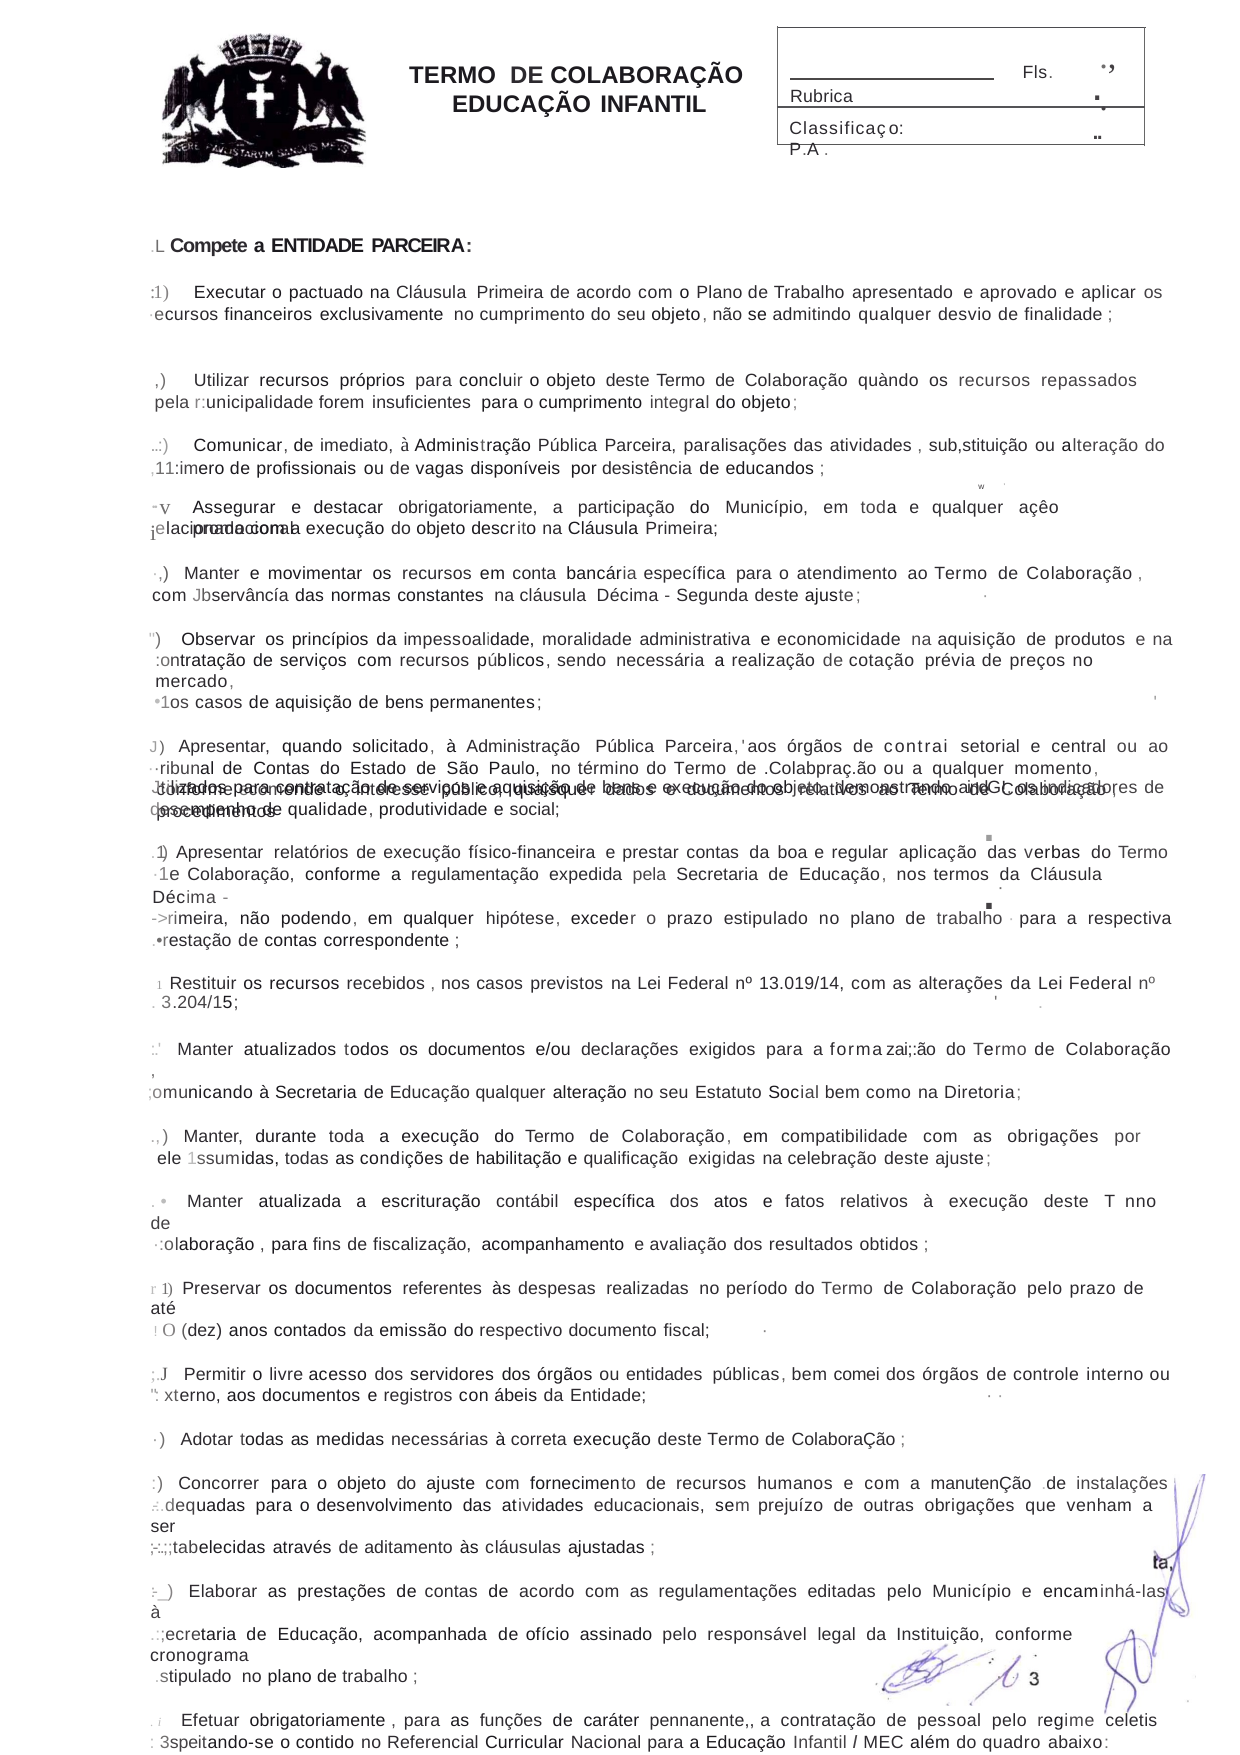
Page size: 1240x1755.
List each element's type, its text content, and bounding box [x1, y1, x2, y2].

text_box Classificaço: P.A . [787, 116, 950, 139]
text_box ... [1089, 57, 1108, 105]
text_box TERMO DE COLABORAÇÃO EDUCAÇÃO INFANTIL [407, 59, 746, 117]
text_box .1) Apresentar relatórios de execução físico-financeira e prestar contas da boa e regular aplicação das verbas do Termo ·1e Colaboração, conforme a regulamentação expedida pela Secretaria de Educação, nos termos da Cláusula Décima - ->rimeira, não podendo, em qualquer hipótese, exceder o prazo estipulado no plano de trabalho · para a respectiva .•restação de contas correspondente ; 1 Restituir os recursos recebidos , nos casos previstos na Lei Federal nº 13.019/14, com as alterações da Lei Federal nº . 3.204/15; ' . :.' Manter atualizados todos os documentos e/ou declarações exigidos para a formazai;:ão do Termo de Colaboração , ;omunicando à Secretaria de Educação qualquer alteração no seu Estatuto Social bem como na Diretoria; .,) Manter, durante toda a execução do Termo de Colaboração, em compatibilidade com as obrigações por ele 1ssumidas, todas as condições de habilitação e qualificação exigidas na celebração deste ajuste; . • Manter atualizada a escrituração contábil específica dos atos e fatos relativos à execução deste Tnno de ·:olaboração , para fins de fiscalização, acompanhamento e avaliação dos resultados obtidos ; r 1) Preservar os documentos referentes às despesas realizadas no período do Termo de Colaboração pelo prazo de até ! O (dez) anos contados da emissão do respectivo documento fiscal; · ;.J Permitir o livre acesso dos servidores dos órgãos ou entidades públicas, bem comei dos órgãos de controle interno ou ": xterno, aos documentos e registros con ábeis da Entidade; · · ·) Adotar todas as medidas necessárias à correta execução deste Termo de ColaboraÇão ; :) Concorrer para o objeto do ajuste com fornecimento de recursos humanos e com a manutenÇão .de instalações .-:.dequadas para o desenvolvimento das atividades educacionais, sem prejuízo de outras obrigações que venham a ser ;-:.;;tabelecidas através de aditamento às cláusulas ajustadas ; :-_) Elaborar as prestações de contas de acordo com as regulamentações editadas pelo Município e encaminhá-las à .:;ecretaria de Educação, acompanhada de ofício assinado pelo responsável legal da Instituição, conforme cronograma .stipulado no plano de trabalho ; · . i Efetuar obrigatoriamente , para as funções de caráter pennanente,, a contratação de pessoal pelo regime celetis : 3speitando-se o contido no Referencial Curricular Nacional para a Educação Infantil I MEC além do quadro abaixo: [129, 841, 1173, 1595]
text_box .L Compete a ENTIDADE PARCEIRA: :1) Executar o pactuado na Cláusula Primeira de acordo com o Plano de Trabalho apresentado e aprovado e aplicar os ·ecursos financeiros exclusivamente no cumprimento do seu objeto, não se admitindo qualquer desvio de finalidade ; ,) Utilizar recursos próprios para concluir o objeto deste Termo de Colaboração quàndo os recursos repassados pela r:unicipalidade forem insuficientes para o cumprimento integral do objeto; ..:) Comunicar, de imediato, à Administração Pública Parceira, paralisações das atividades , sub,stituição ou alteração do ,11:imero de profissionais ou de vagas disponíveis por desistência de educandos ; w ' [146, 232, 1172, 489]
text_box elacionada com a execução do objeto descrito na Cláusula Primeira; ·,) Manter e movimentar os recursos em conta bancária específica para o atendimento ao Termo de Colaboração , com Jbservâncía das normas constantes na cláusula Décima - Segunda deste ajuste; · ") Observar os princípios da impessoalidade, moralidade administrativa e economicidade na aquisição de produtos e na :ontratação de serviços com recursos públicos, sendo necessária a realização de cotação prévia de preços no mercado, 1os casos de aquisição de bens permanentes; ' J) Apresentar, quando solicitado, à Administração Pública Parceira,'aos órgãos de contrai setorial e central ou ao ··ribunal de Contas do Estado de São Paulo, no término do Termo de .Colabpraç.ão ou a qualquer momento, conforme ecomende o interesse público, quaisquer dados e documentos relativos ao Termo de Colaboração , procedimentos [145, 517, 1174, 777]
text_box Jtilizados para contratação de serviços e aquisição de bens e execução do objeto, demonstrando aindG!, os indicadores de [149, 776, 1172, 799]
text_box Assegurar e destacar obrigatoriamente, a participação do Município, em toda e qualquer açêo promocional [190, 495, 1171, 517]
text_box [1104, 1474, 1206, 1714]
text_box Fls. [1020, 60, 1057, 83]
text_box [162, 34, 366, 168]
text_box ··vi [147, 492, 168, 517]
text_box .,. [1097, 34, 1118, 74]
text_box [874, 1644, 1040, 1706]
text_box desempenho de qualidade, produtividade e social; [147, 797, 567, 820]
text_box . .· [979, 783, 1012, 841]
text_box Rubrica [788, 84, 856, 107]
